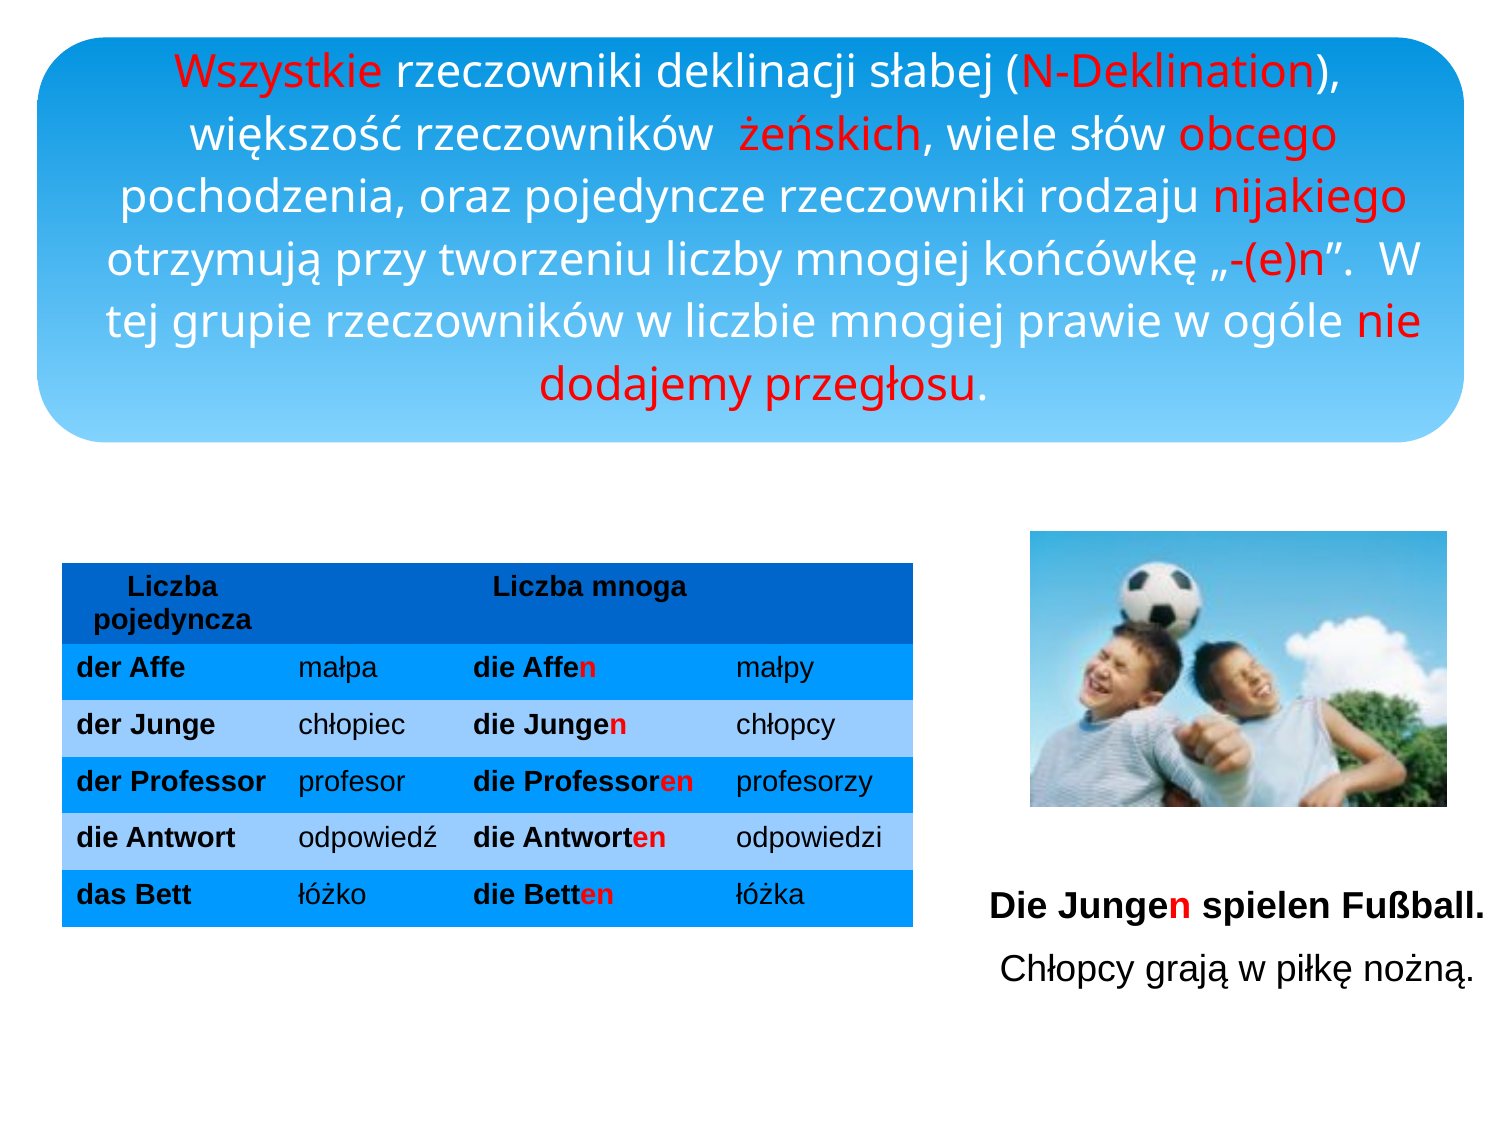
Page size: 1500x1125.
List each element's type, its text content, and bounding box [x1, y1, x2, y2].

table_header Liczba pojedyncza [62, 563, 284, 644]
table_cell die Jungen [458, 700, 721, 757]
text_box Die Jungen spielen Fußball. Chłopcy grają w piłkę nożną. [974, 856, 1500, 978]
table_header Liczba mnoga [458, 563, 721, 644]
table_cell die Antwort [62, 813, 284, 870]
table_header [721, 563, 913, 644]
table_cell die Professoren [458, 757, 721, 813]
table_cell der Junge [62, 700, 284, 757]
table_cell die Antworten [458, 813, 721, 870]
table_cell odpowiedzi [721, 813, 913, 870]
table_cell łóżko [284, 870, 458, 927]
table_cell das Bett [62, 870, 284, 927]
picture [1030, 531, 1447, 807]
table_cell die Betten [458, 870, 721, 927]
table_cell die Affen [458, 644, 721, 700]
table_header [284, 563, 458, 644]
table_cell profesorzy [721, 757, 913, 813]
table_cell chłopiec [284, 700, 458, 757]
table_cell der Professor [62, 757, 284, 813]
table_cell małpa [284, 644, 458, 700]
title Wszystkie rzeczowniki deklinacji słabej (N-Deklination), większość rzeczowników żeńskich, wiele słów obcego pochodzenia, oraz pojedyncze rzeczowniki rodzaju nijakiego otrzymują przy tworzeniu liczby mnogiej końcówkę „-(e)n”. W tej grupie rzeczowników w liczbie mnogiej prawie w ogóle nie dodajemy przegłosu. [88, 86, 1439, 366]
table_cell profesor [284, 757, 458, 813]
table_cell łóżka [721, 870, 913, 927]
table_cell chłopcy [721, 700, 913, 757]
table_cell odpowiedź [284, 813, 458, 870]
table_cell małpy [721, 644, 913, 700]
table_cell der Affe [62, 644, 284, 700]
